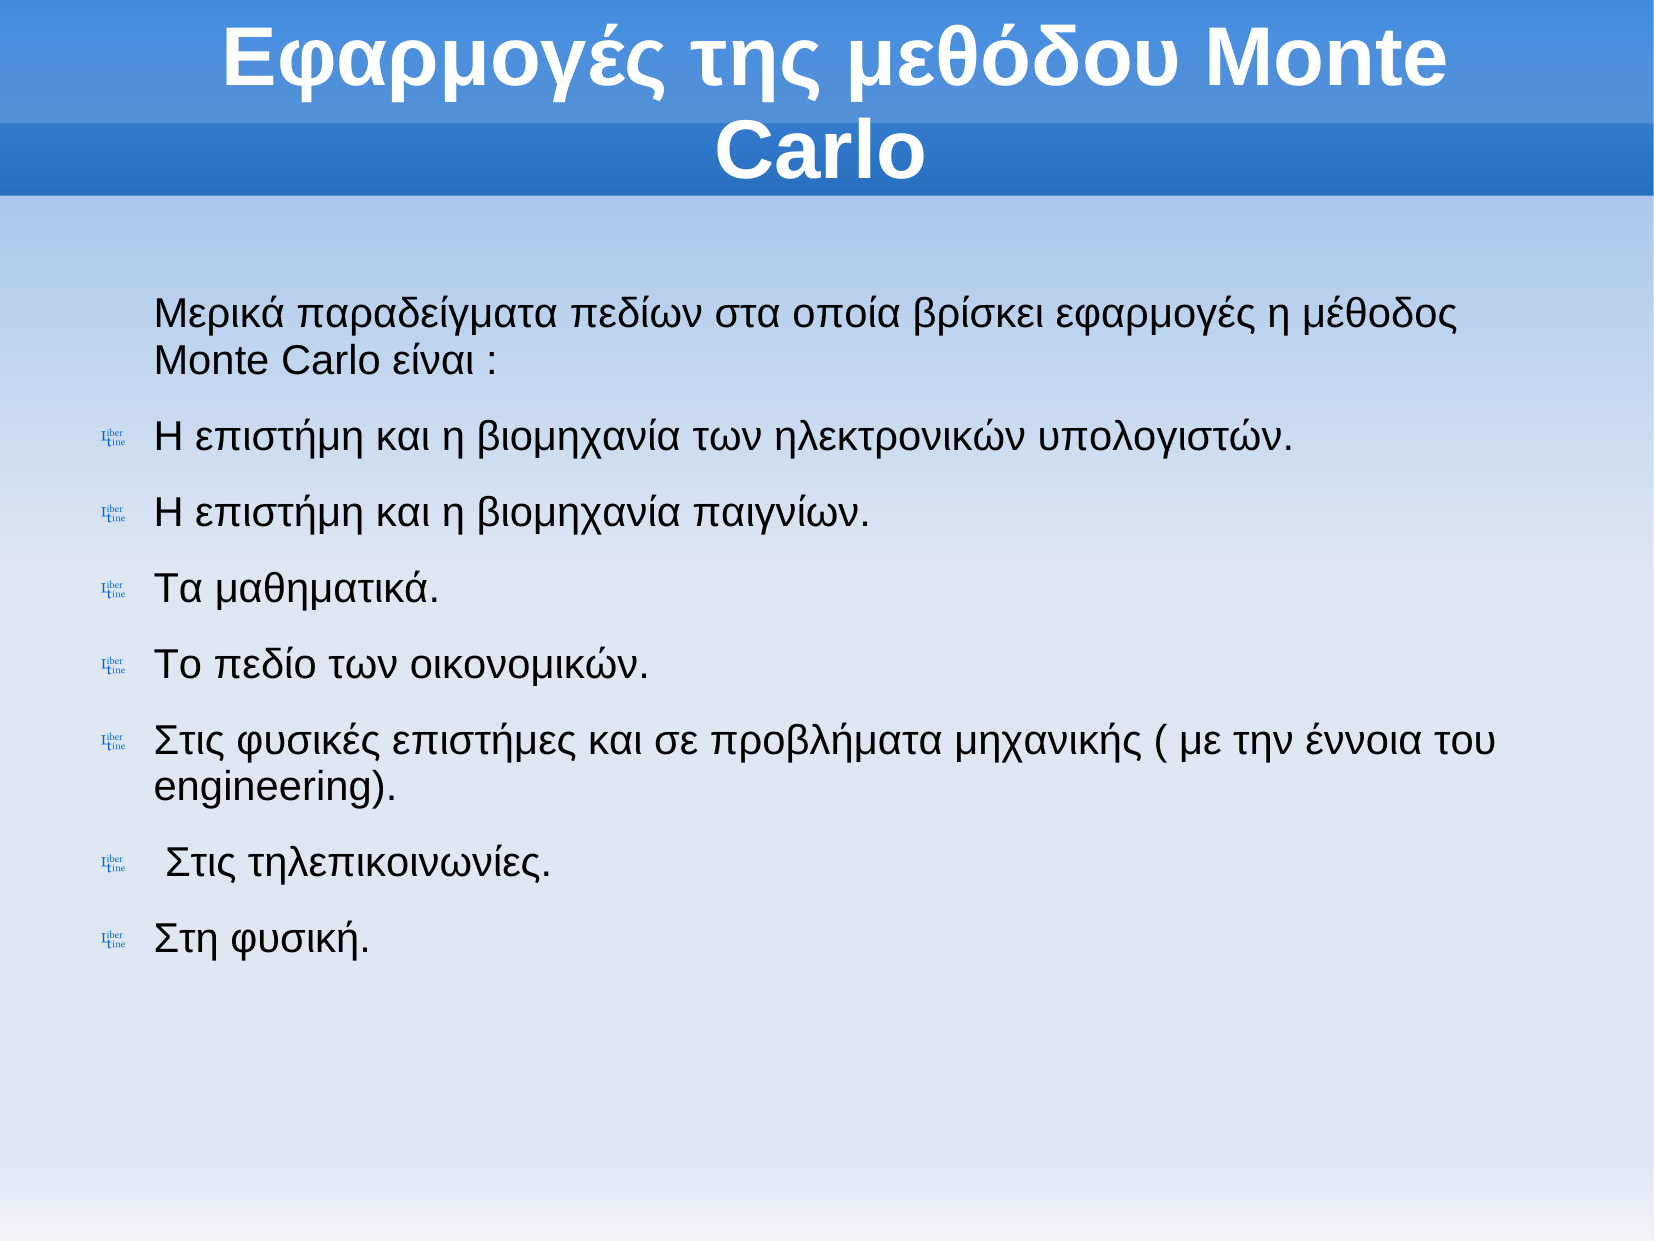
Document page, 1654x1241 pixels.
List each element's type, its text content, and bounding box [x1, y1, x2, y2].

list Μερικά παραδείγματα πεδίων στα οποία βρίσκει εφαρμογές η μέθοδος Monte Carlo είναι : Η επιστήμη και η βιομηχανία των ηλεκτρονικών υπολογιστών. Η επιστήμη και η βιομηχανία παιγνίων. Τα μαθηματικά. Το πεδίο των οικονομικών. Στις φυσικές επιστήμες και σε προβλήματα μηχανικής ( με την έννοια του engineering). Στις τηλεπικοινωνίες. Στη φυσική. [82, 290, 1571, 1094]
title Εφαρμογές της μεθόδου Monte Carlo [76, 0, 1565, 208]
picture [0, 0, 1654, 1241]
